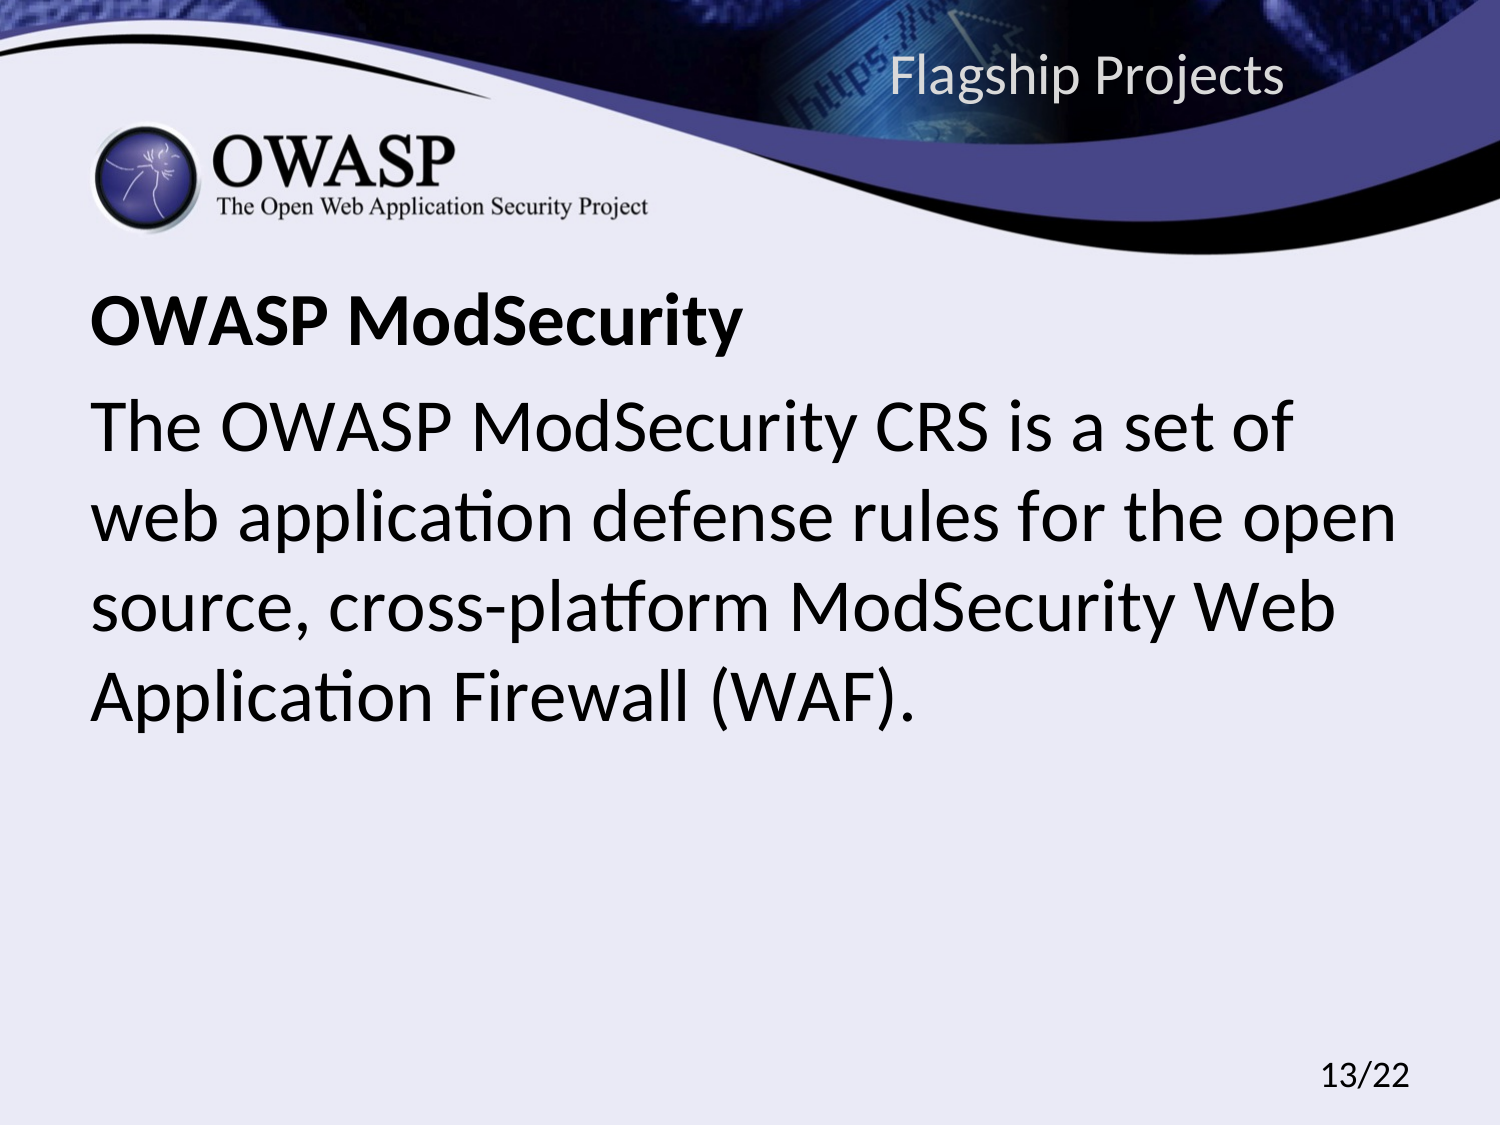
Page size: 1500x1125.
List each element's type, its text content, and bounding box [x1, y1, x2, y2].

picture [0, 0, 1500, 1125]
list OWASP ModSecurity The OWASP ModSecurity CRS is a set of web application defense rules for the open source, cross-platform ModSecurity Web Application Firewall (WAF). [75, 262, 1426, 1005]
title Flagship Projects [699, 12, 1476, 130]
